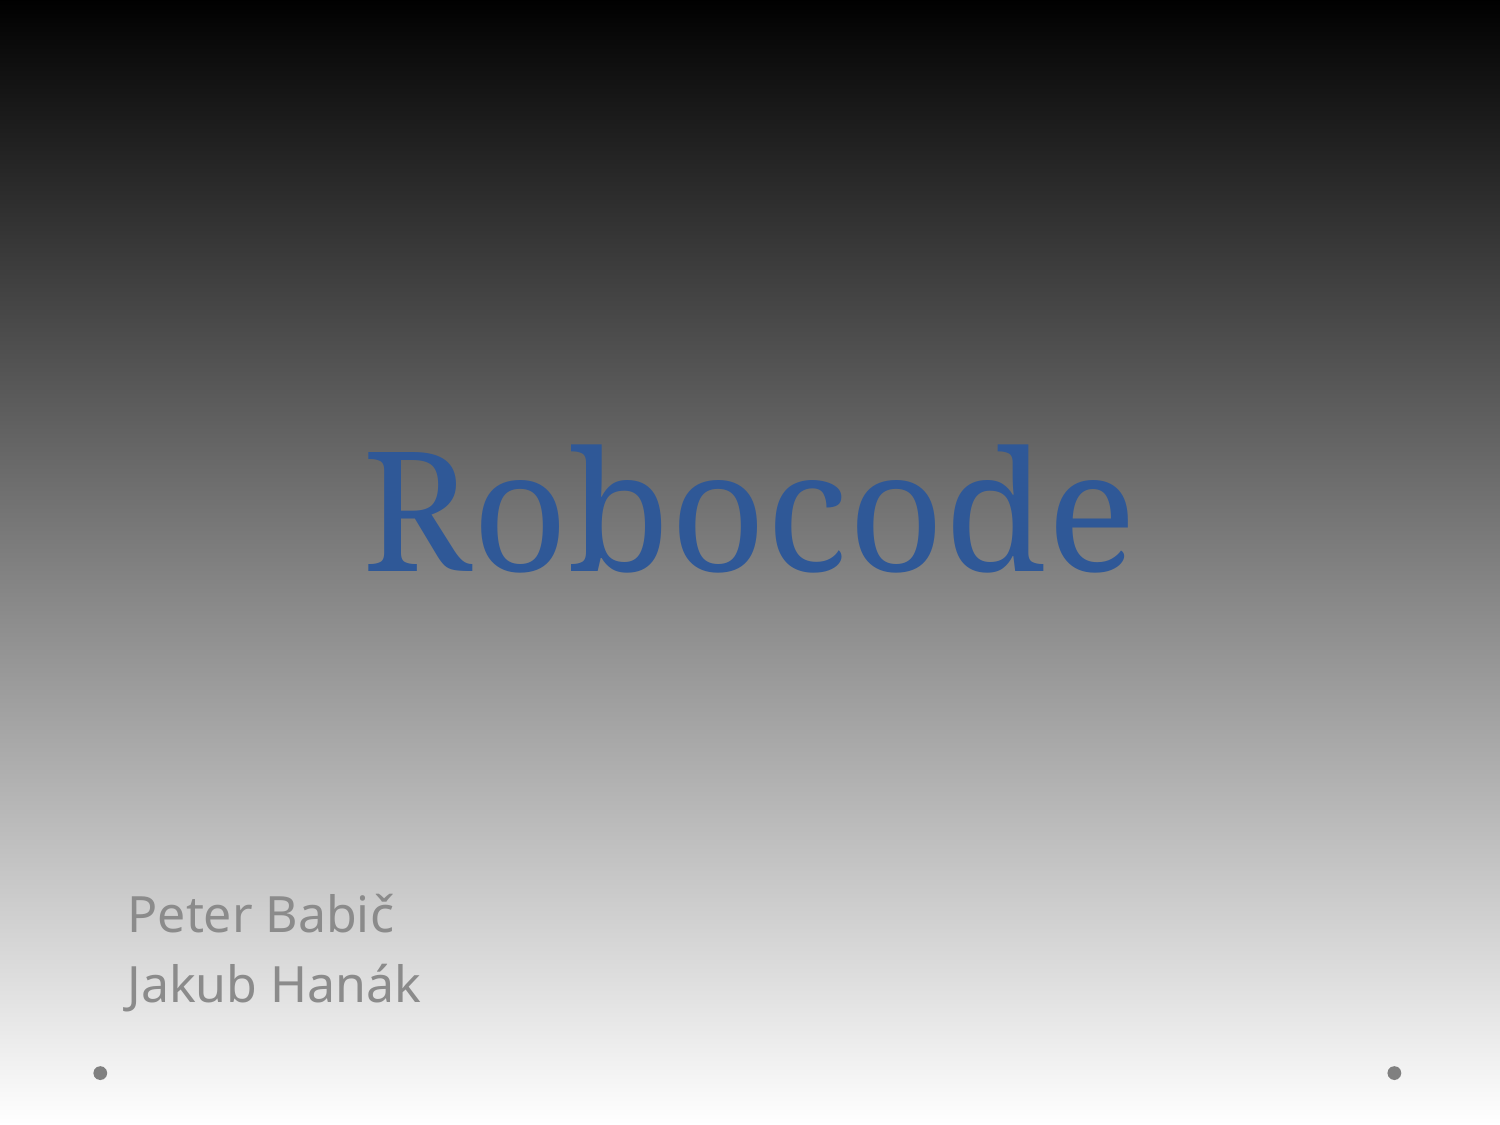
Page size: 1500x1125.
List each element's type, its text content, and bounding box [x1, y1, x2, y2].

title Robocode [112, 350, 1388, 613]
subtitle Peter Babič Jakub Hanák [112, 875, 1163, 1075]
